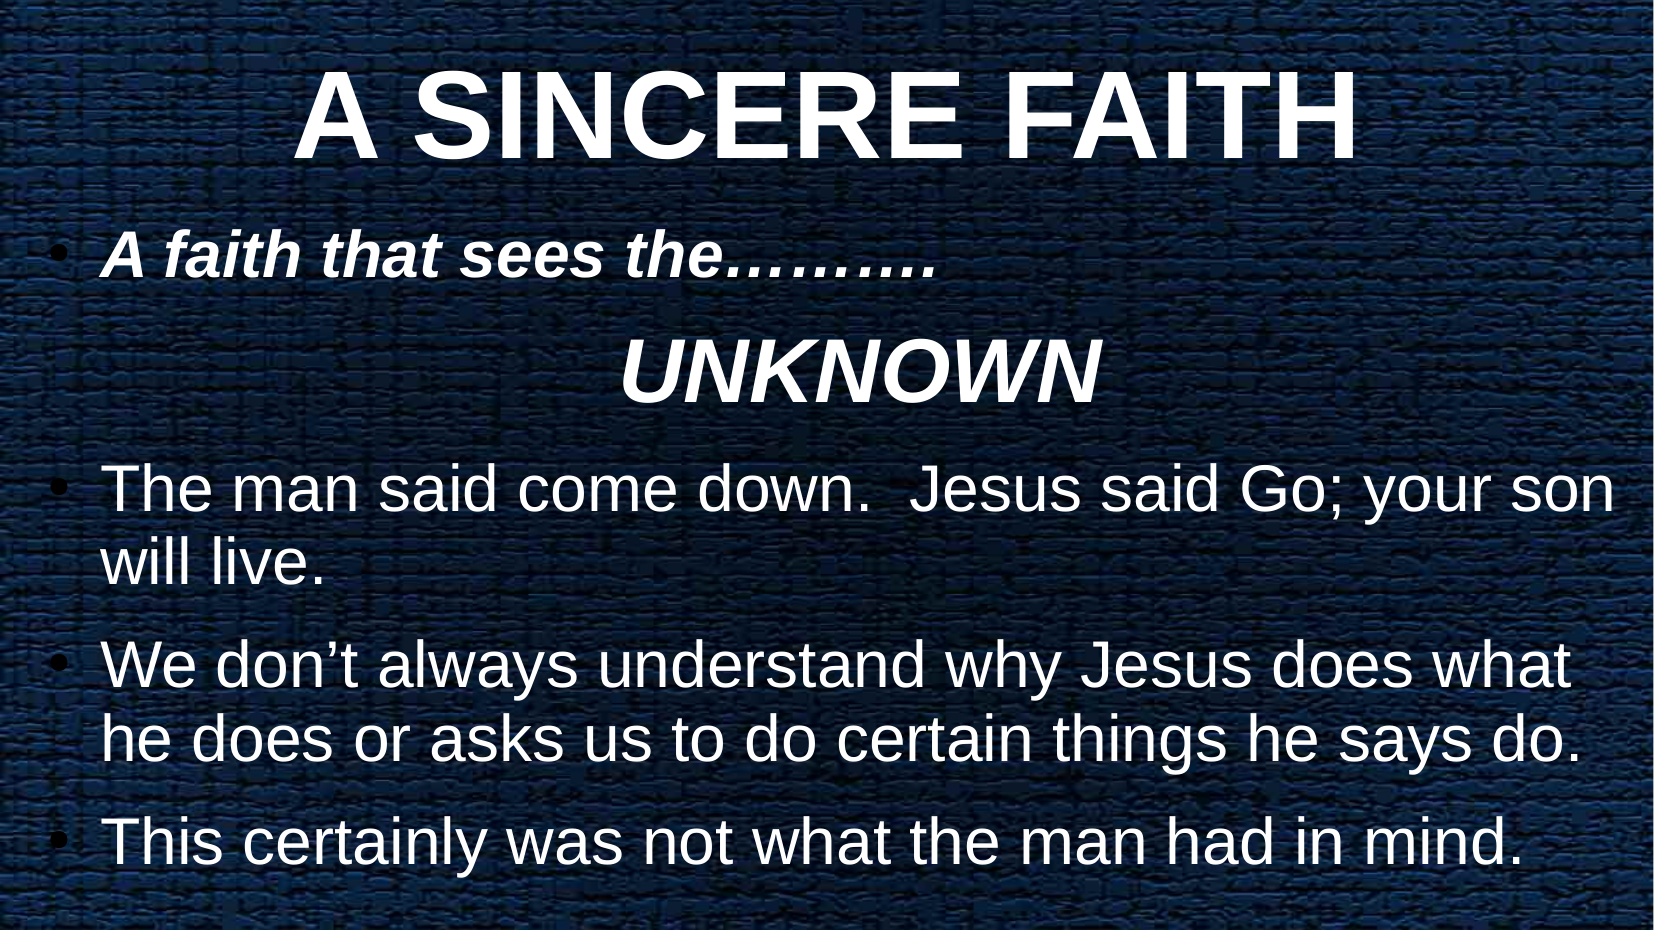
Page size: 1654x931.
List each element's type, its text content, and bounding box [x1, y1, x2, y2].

title A SINCERE FAITH [82, 37, 1571, 193]
picture [0, 0, 1654, 930]
list A faith that sees the………. UNKNOWN The man said come down. Jesus said Go; your son will live. We don’t always understand why Jesus does what he does or asks us to do certain things he says do. This certainly was not what the man had in mind. [30, 217, 1621, 886]
